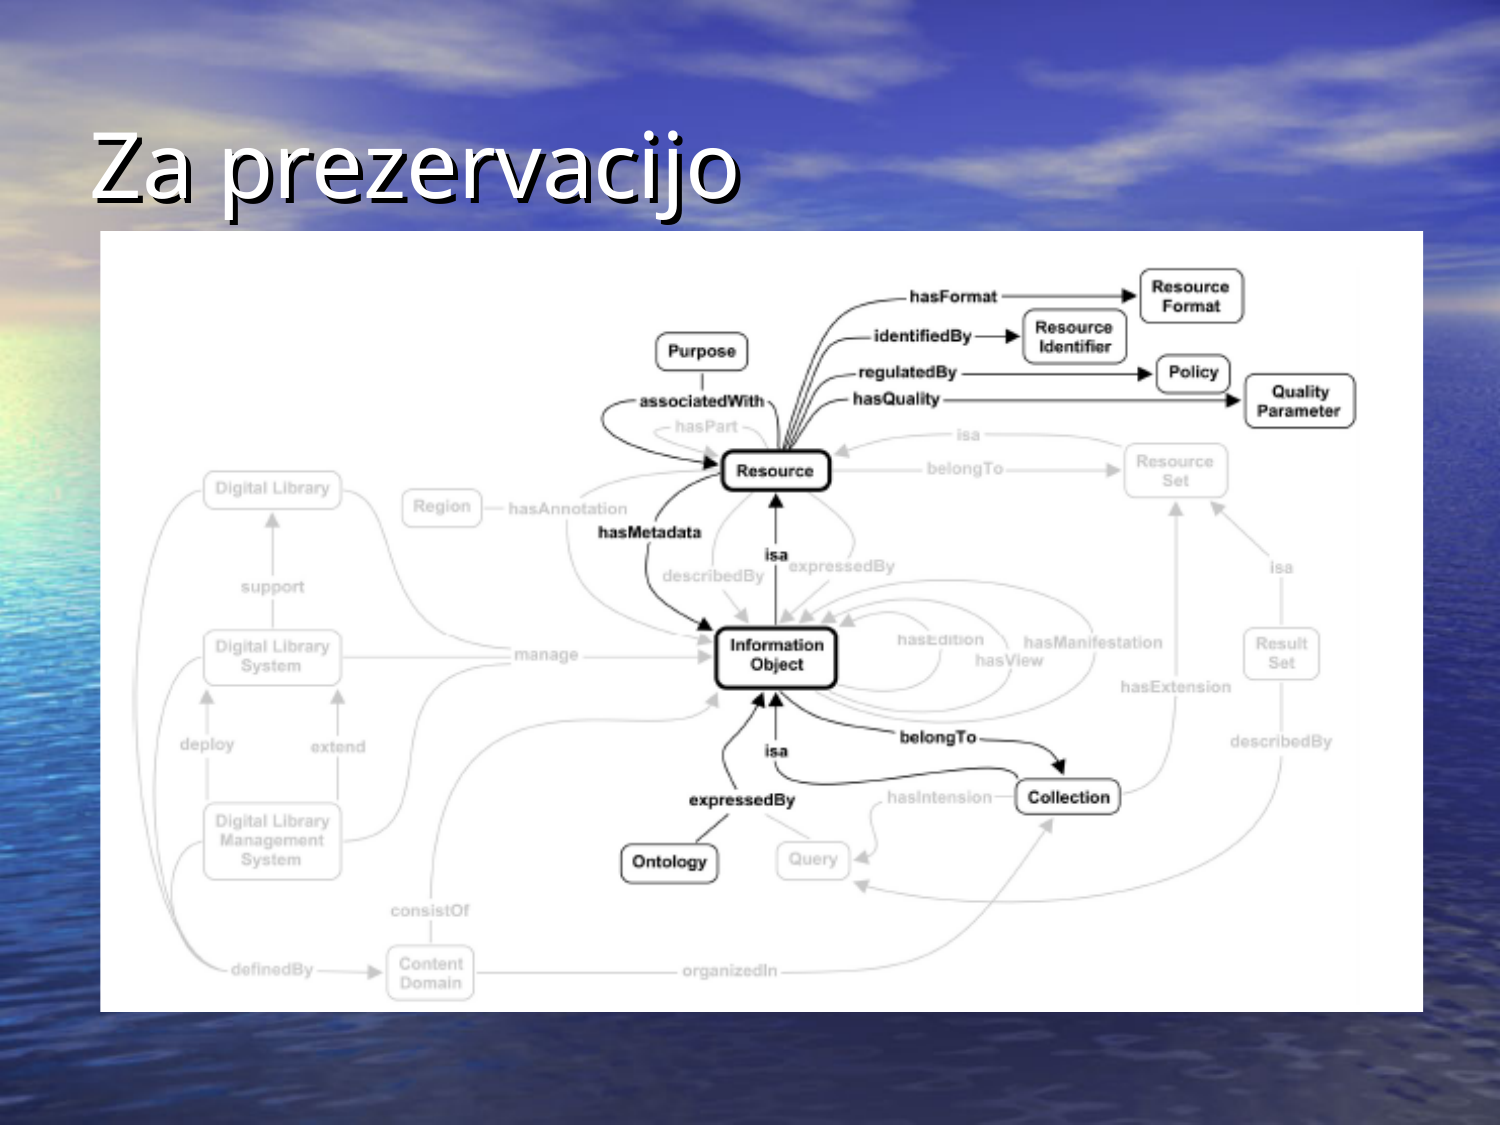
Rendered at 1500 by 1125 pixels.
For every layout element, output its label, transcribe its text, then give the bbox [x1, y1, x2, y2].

picture [0, 0, 1500, 1125]
title Za prezervacijo [75, 47, 1426, 276]
